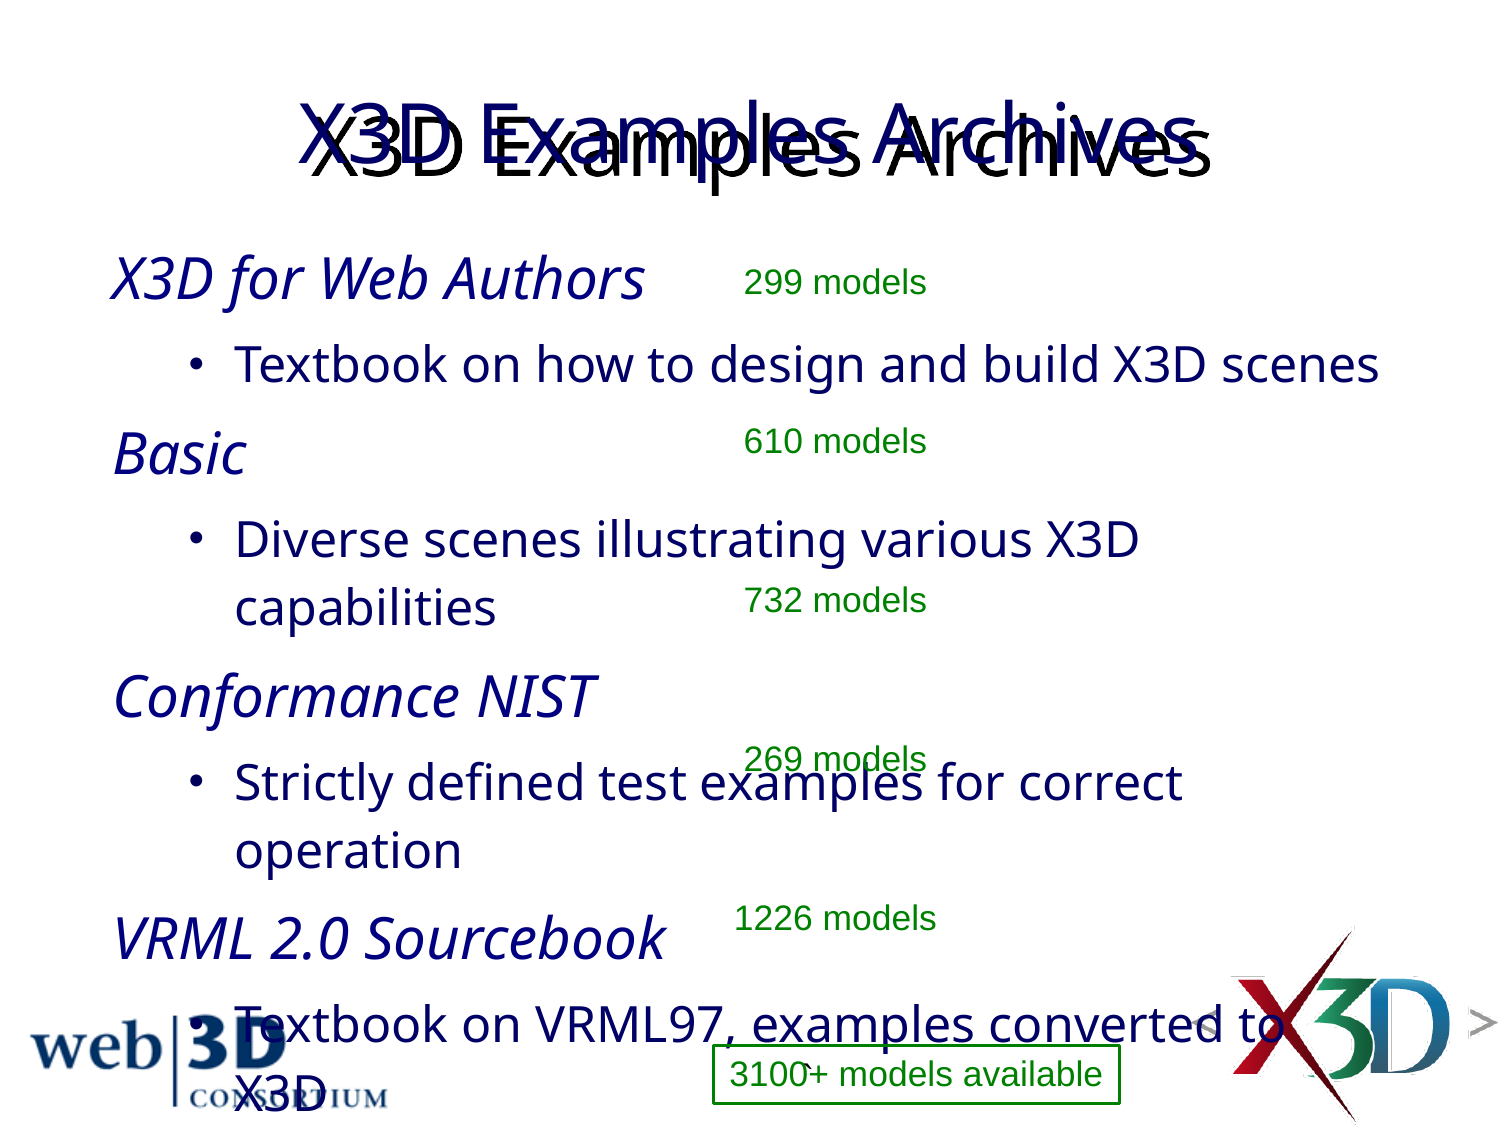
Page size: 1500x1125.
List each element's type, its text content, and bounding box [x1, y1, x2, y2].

text_box 3100+ models available [713, 1045, 1120, 1103]
text_box ` [787, 1050, 830, 1107]
picture [1187, 926, 1500, 1125]
title X3D Examples Archives [112, 44, 1388, 218]
picture [339, 1018, 353, 1039]
picture [1201, 1018, 1216, 1039]
text_box 299 models 610 models 732 models 269 models 1226 models [719, 254, 1170, 968]
picture [12, 998, 413, 1118]
list X3D for Web Authors Textbook on how to design and build X3D scenes Basic Diverse scenes illustrating various X3D capabilities Conformance NIST Strictly defined test examples for correct operation VRML 2.0 Sourcebook Textbook on VRML97, examples converted to X3D Savage Open-source military models and tools [112, 237, 1388, 1011]
picture [398, 1018, 413, 1039]
